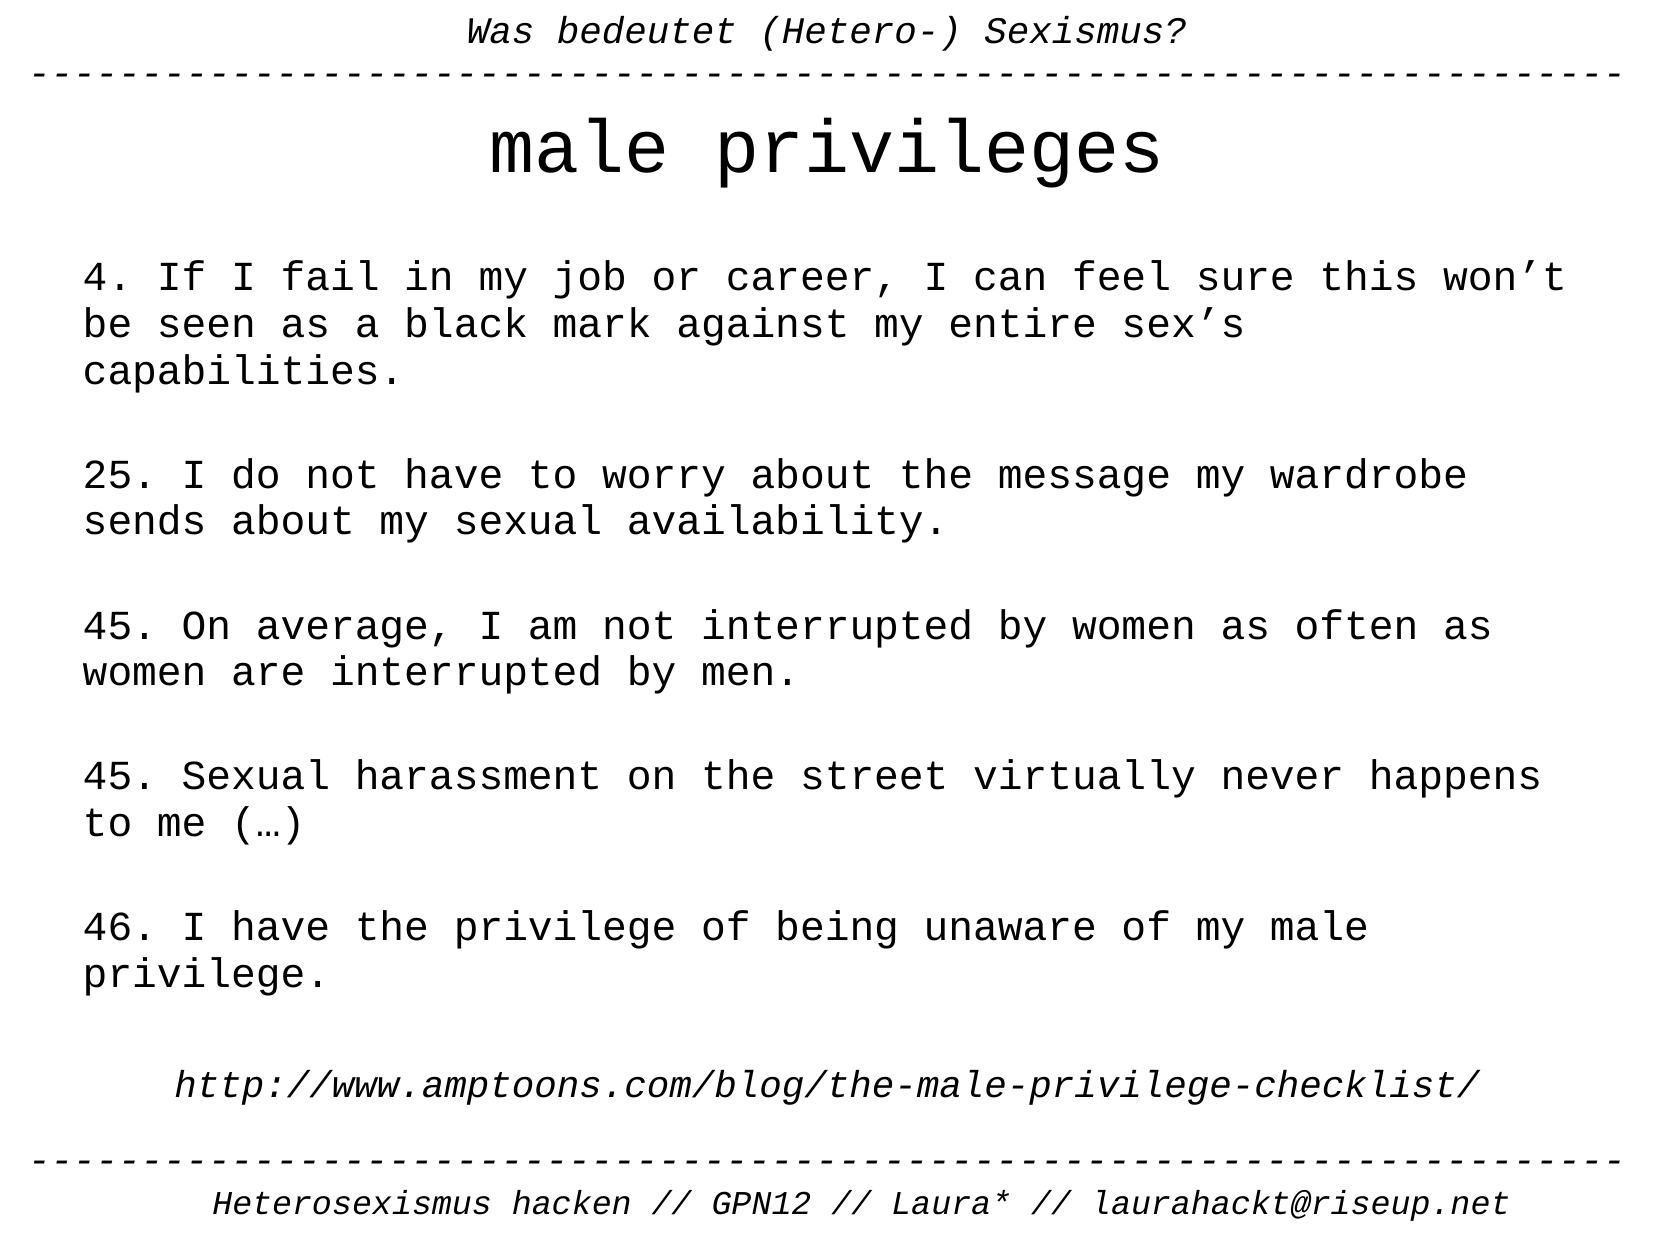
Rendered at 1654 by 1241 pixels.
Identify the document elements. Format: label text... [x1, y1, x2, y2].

list 4. If I fail in my job or career, I can feel sure this won’t be seen as a black mark against my entire sex’s capabilities. 25. I do not have to worry about the message my wardrobe sends about my sexual availability. 45. On average, I am not interrupted by women as often as women are interrupted by men. 45. Sexual harassment on the street virtually never happens to me (…) 46. I have the privilege of being unaware of my male privilege. http://www.amptoons.com/blog/the-male-privilege-checklist/ [82, 256, 1571, 1098]
title Was bedeutet (Hetero-) Sexismus? ----------------------------------------------------------------------- [0, 12, 1654, 98]
list Heterosexismus hacken // GPN12 // Laura* // laurahackt@riseup.net [0, 1186, 1654, 1241]
title male privileges [82, 98, 1571, 256]
title ----------------------------------------------------------------------- [0, 1098, 1654, 1184]
